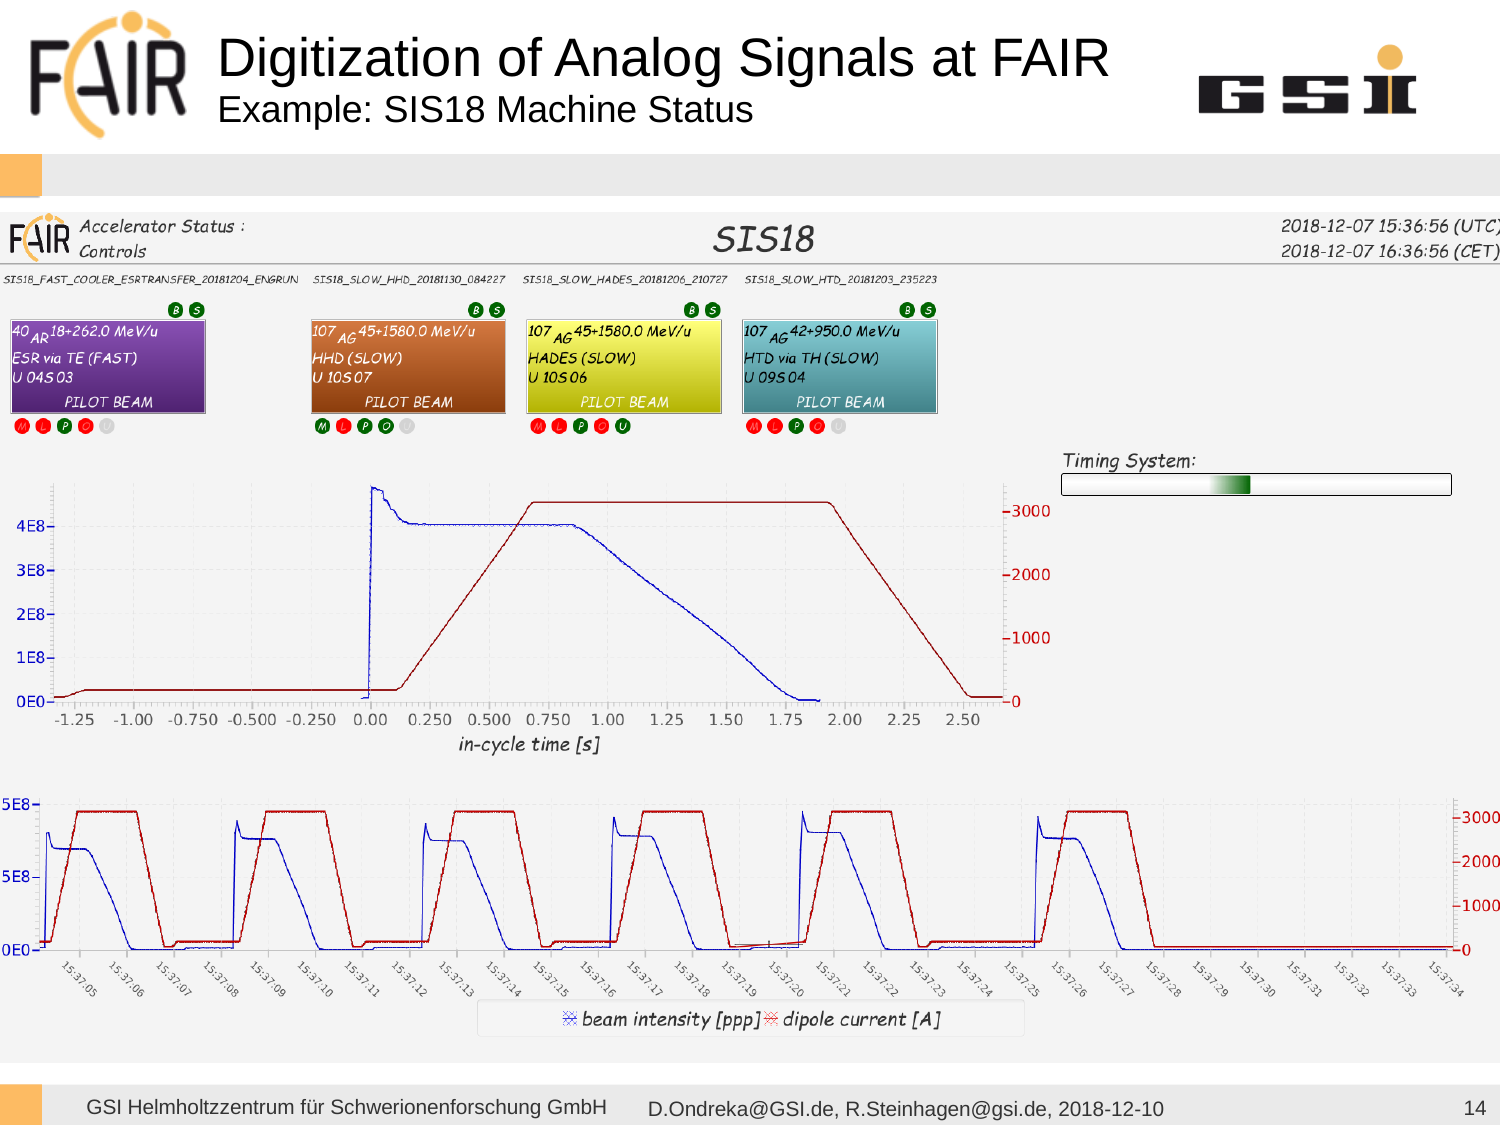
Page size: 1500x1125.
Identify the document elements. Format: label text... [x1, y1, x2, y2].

title Digitization of Analog Signals at FAIR Example: SIS18 Machine Status [217, 23, 1182, 135]
picture [1197, 42, 1419, 117]
picture [0, 212, 1500, 1063]
picture [30, 9, 187, 141]
